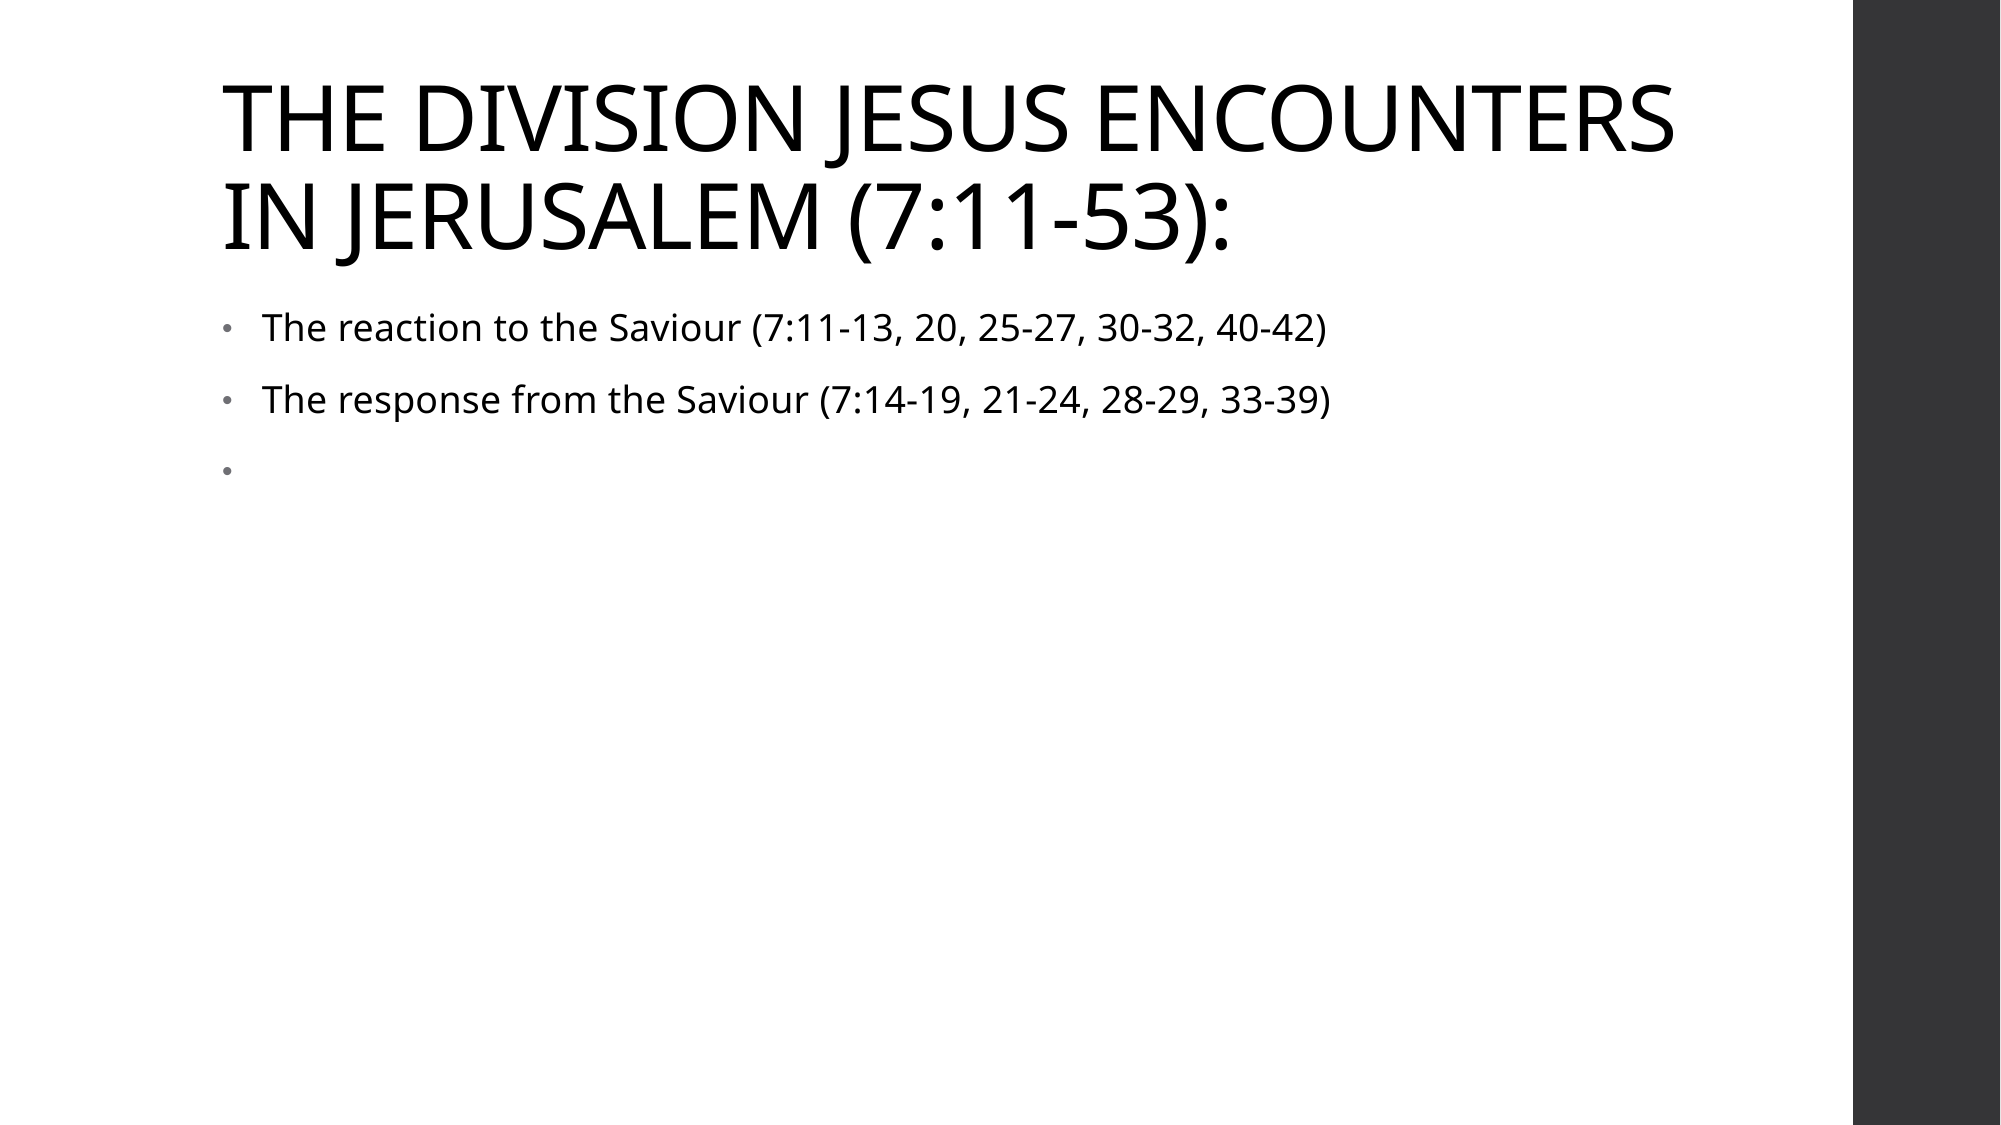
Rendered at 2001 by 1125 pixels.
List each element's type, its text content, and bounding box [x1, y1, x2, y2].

title THE DIVISION JESUS ENCOUNTERS IN JERUSALEM (7:11-53): [206, 60, 1797, 278]
list The reaction to the Saviour (7:11-13, 20, 25-27, 30-32, 40-42) The response from the Saviour (7:14-19, 21-24, 28-29, 33-39) [206, 299, 1617, 1014]
